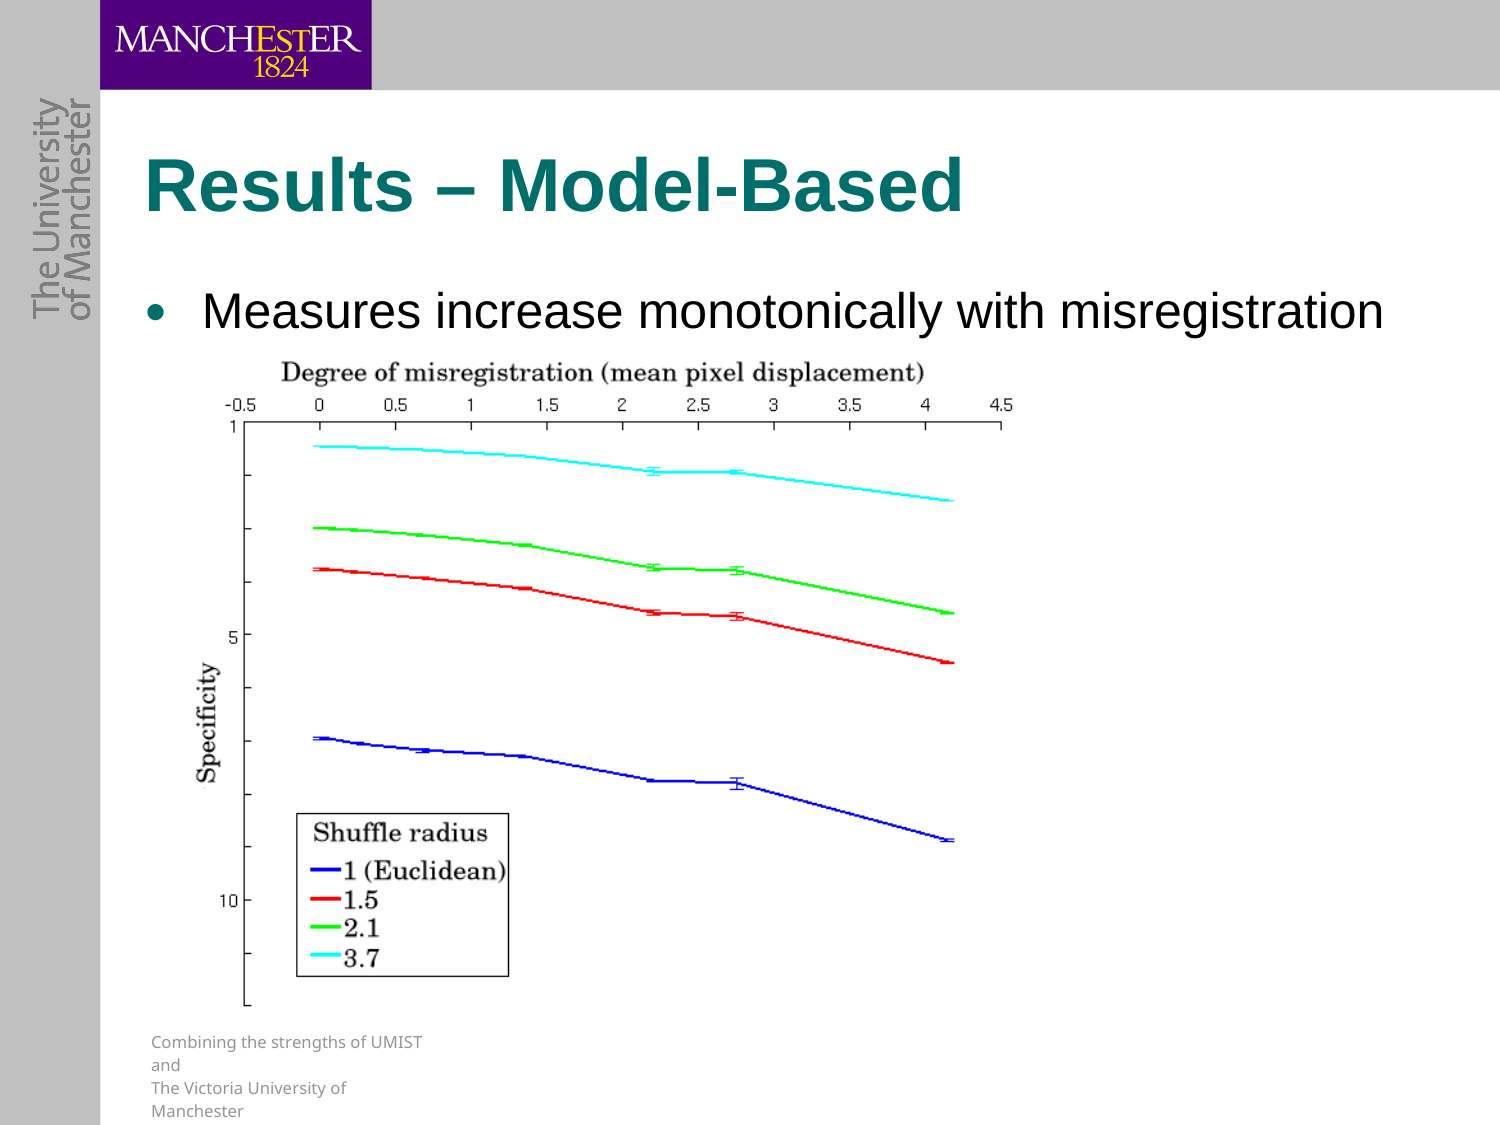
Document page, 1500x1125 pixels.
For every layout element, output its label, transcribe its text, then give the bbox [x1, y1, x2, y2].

picture [0, 0, 372, 320]
picture [177, 354, 1034, 1028]
list Measures increase monotonically with misregistration [130, 259, 1407, 1012]
title Results – Model-Based [129, 120, 1406, 251]
